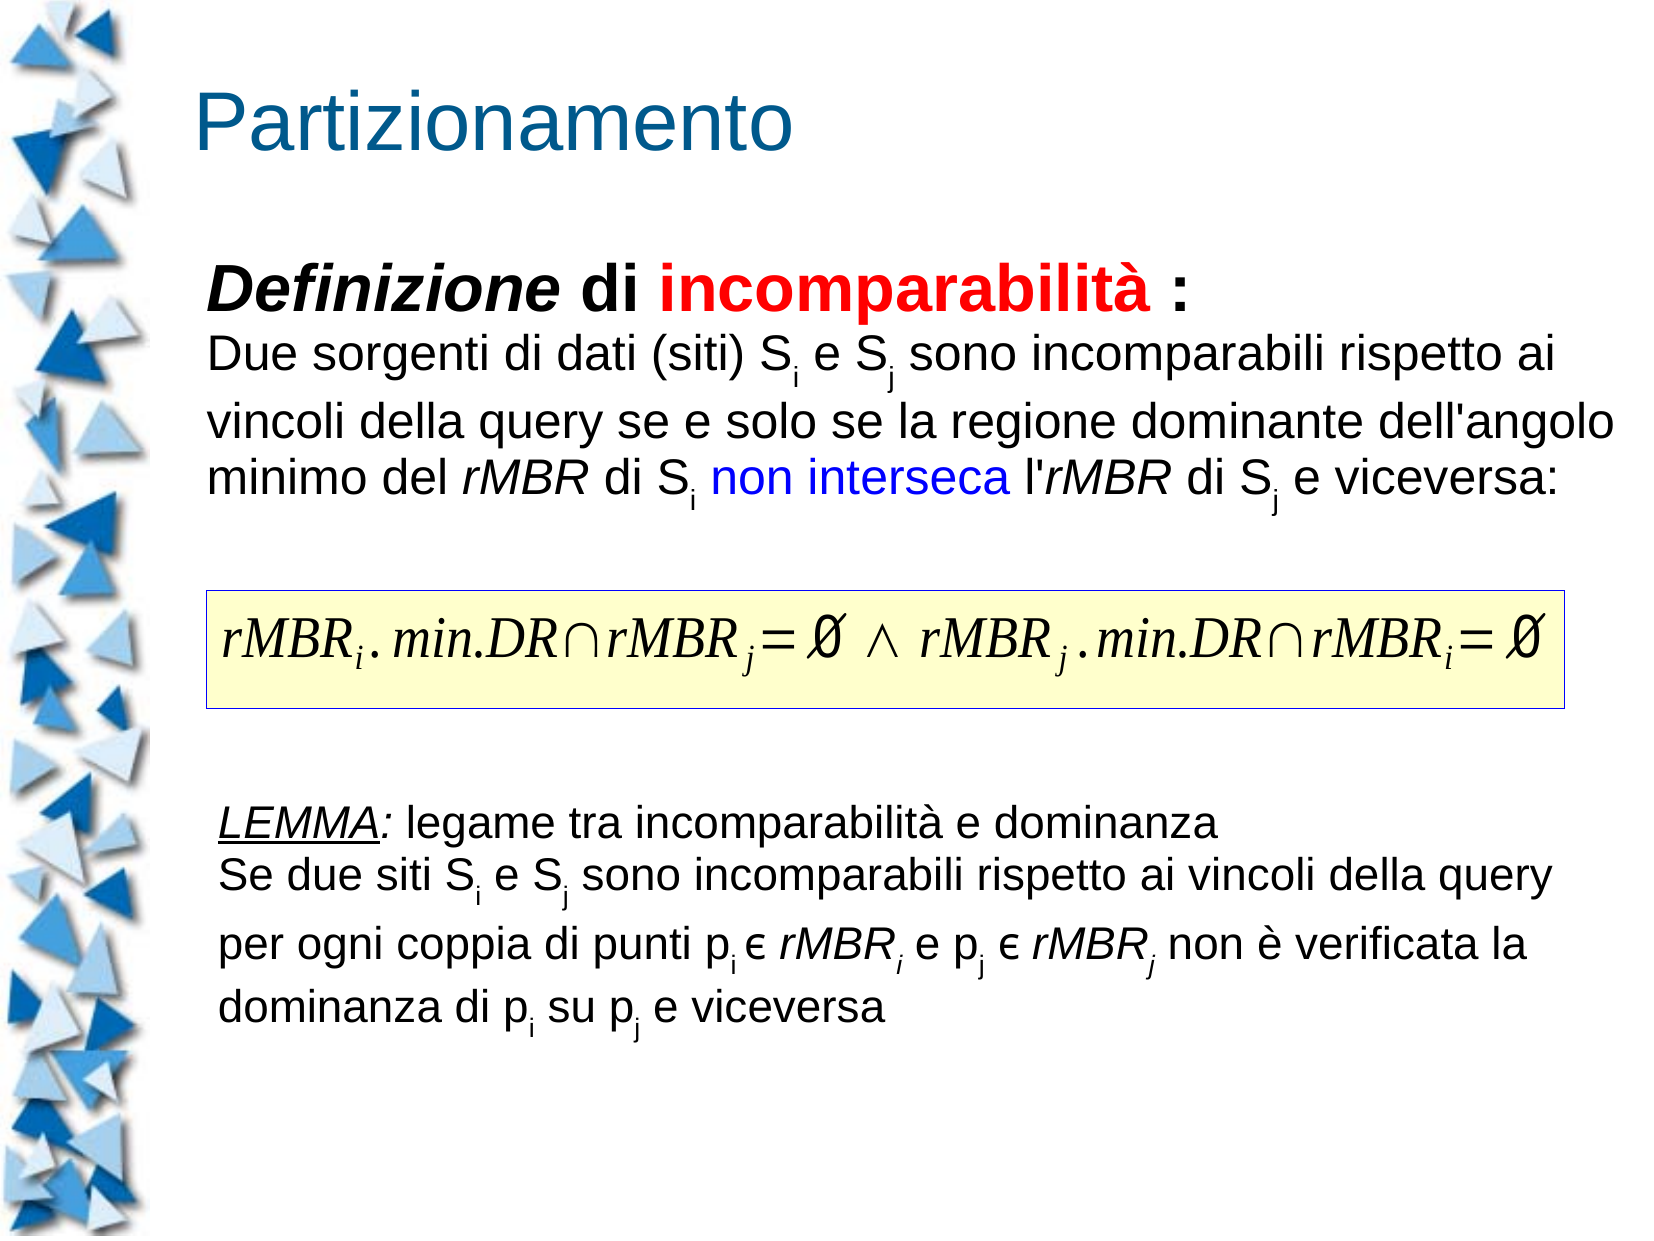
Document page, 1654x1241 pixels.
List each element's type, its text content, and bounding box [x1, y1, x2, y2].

chart [206, 603, 1562, 680]
text_box [206, 590, 1565, 709]
title Partizionamento [193, 33, 1567, 210]
text_box Definizione di incomparabilità : Due sorgenti di dati (siti) Si e Sj sono incomparabili rispetto ai vincoli della query se e solo se la regione dominante dell'angolo minimo del rMBR di Si non interseca l'rMBR di Sj e viceversa: [206, 236, 1619, 532]
picture [0, 0, 150, 1236]
list LEMMA: legame tra incomparabilità e dominanza Se due siti Si e Sj sono incomparabili rispetto ai vincoli della query per ogni coppia di punti pi ϵ rMBRi e pj ϵ rMBRj non è verificata la dominanza di pi su pj e viceversa [217, 797, 1565, 1081]
